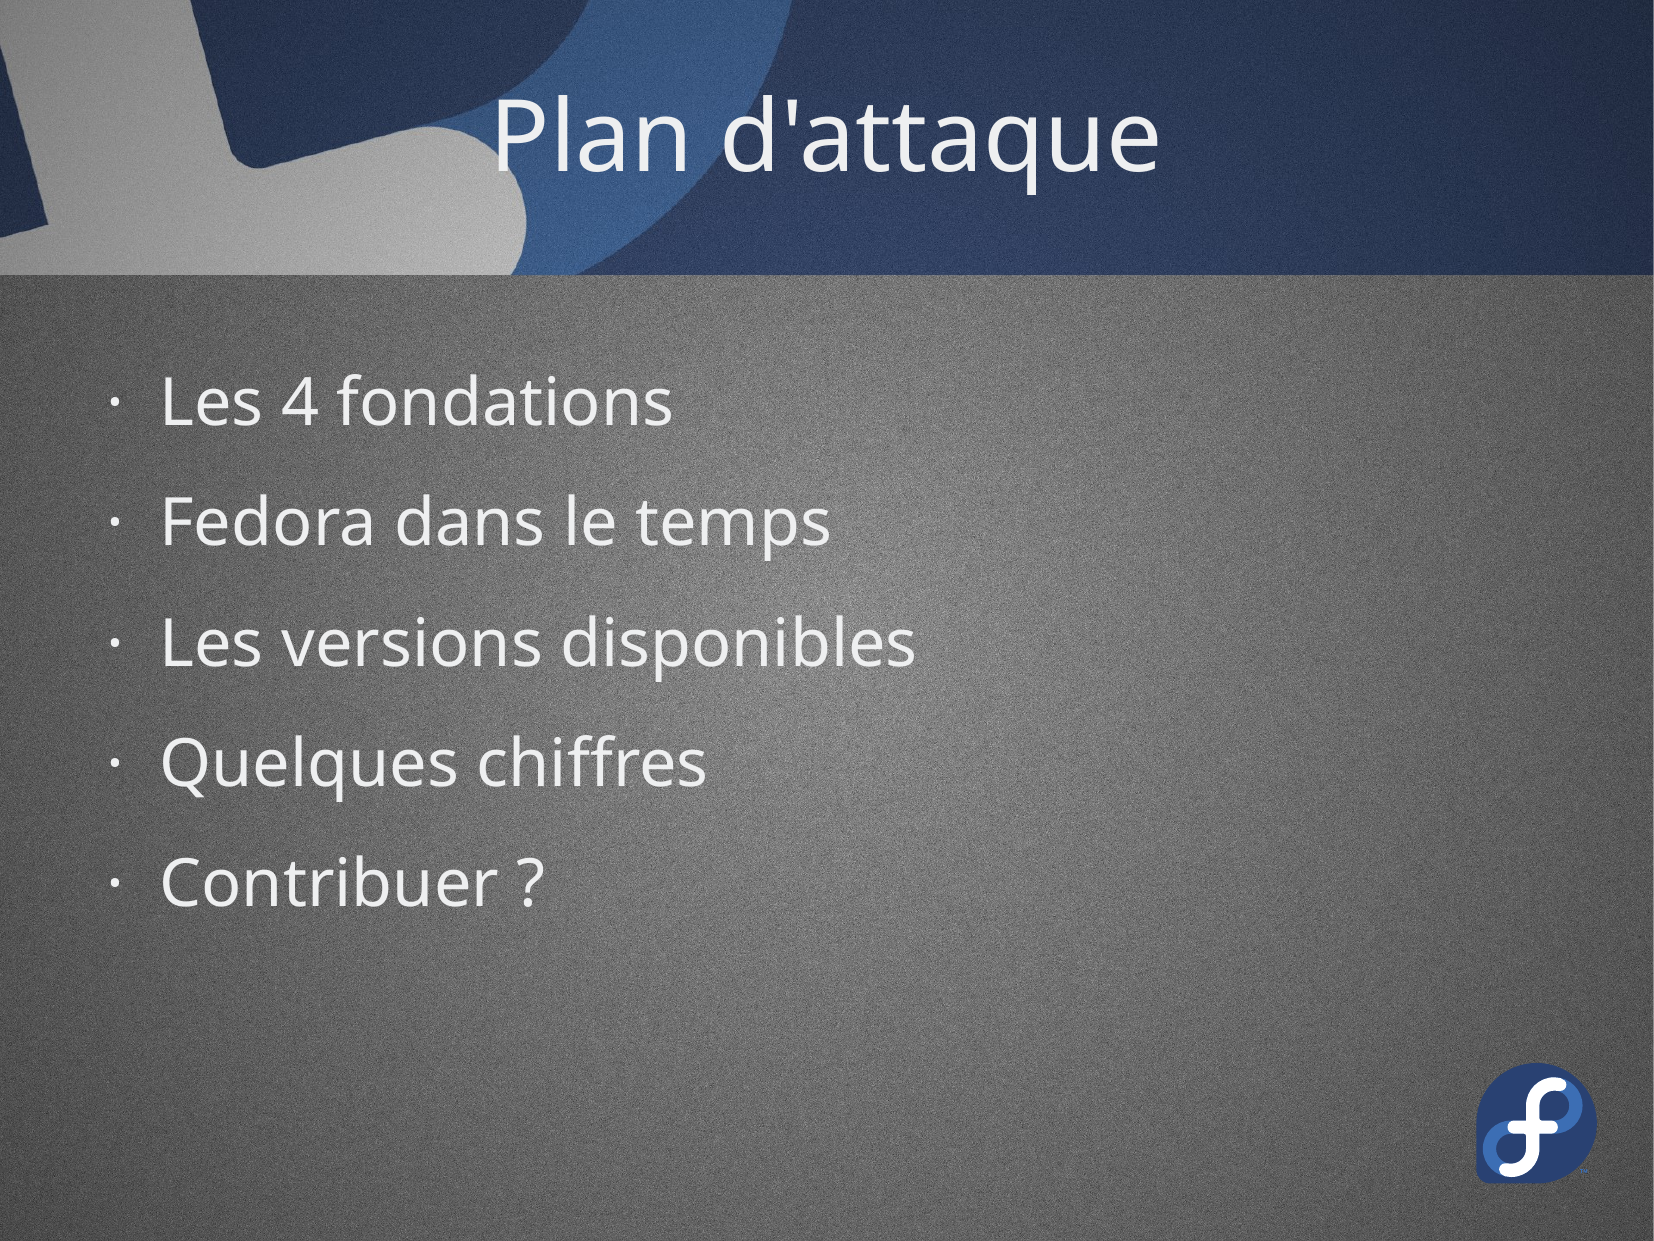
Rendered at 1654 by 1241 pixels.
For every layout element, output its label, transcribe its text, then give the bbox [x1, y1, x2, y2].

picture [0, 0, 1654, 1241]
list Les 4 fondations Fedora dans le temps Les versions disponibles Quelques chiffres Contribuer ? [88, 354, 1565, 1063]
title Plan d'attaque [88, 29, 1565, 237]
